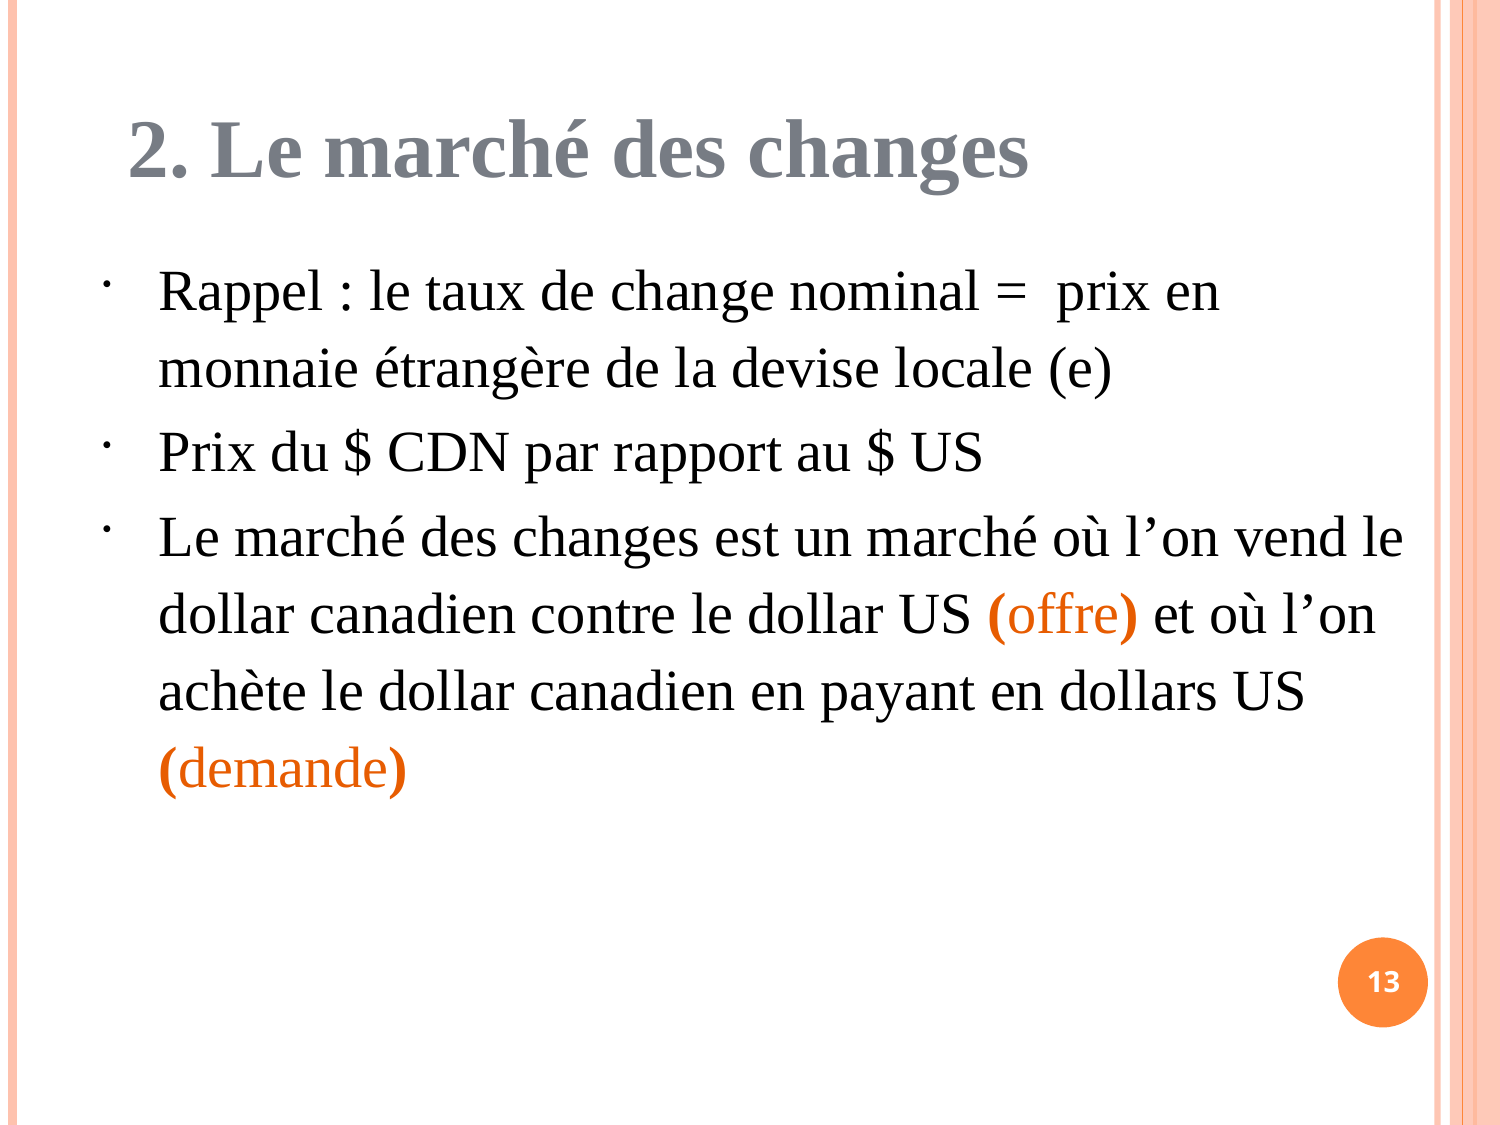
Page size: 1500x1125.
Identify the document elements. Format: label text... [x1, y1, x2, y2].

slide_number <numéro> [1333, 940, 1434, 1027]
text_box Rappel : le taux de change nominal = prix en monnaie étrangère de la devise locale (e) Prix du $ CDN par rapport au $ US Le marché des changes est un marché où l’on vend le dollar canadien contre le dollar US (offre) et où l’on achète le dollar canadien en payant en dollars US (demande) [87, 237, 1425, 975]
text_box 2. Le marché des changes [112, 50, 1388, 237]
